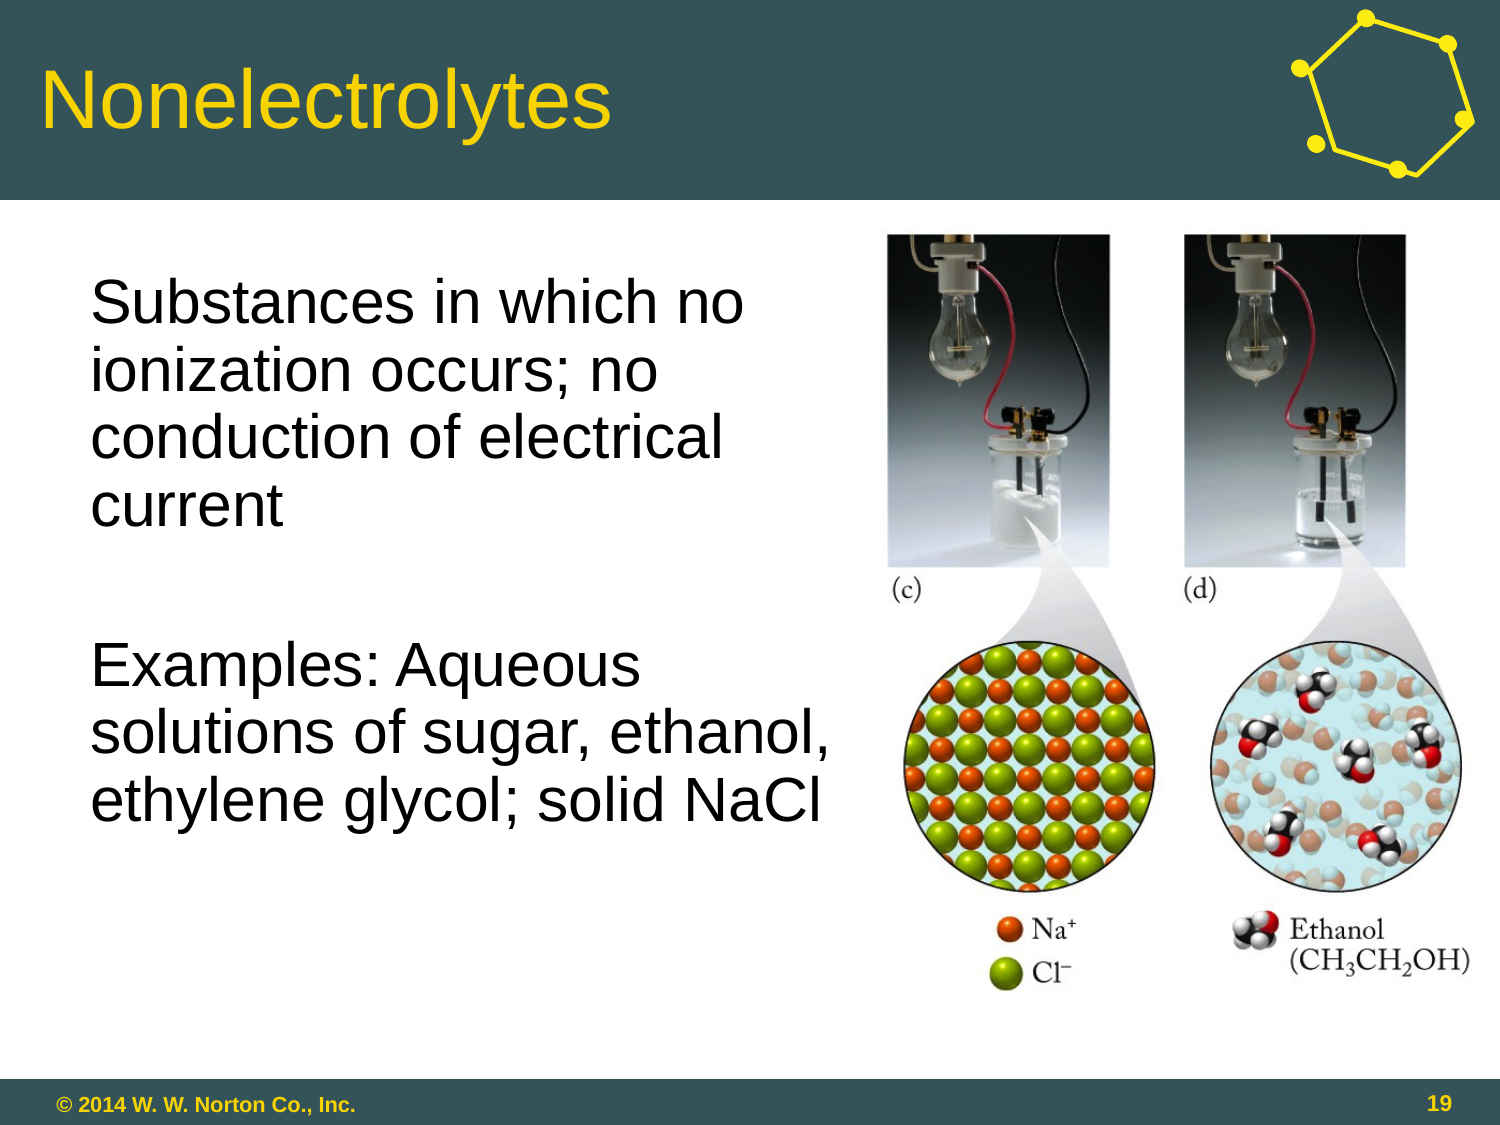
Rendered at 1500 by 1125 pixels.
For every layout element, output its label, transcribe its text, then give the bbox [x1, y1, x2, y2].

slide_number <number> [1408, 1085, 1468, 1120]
picture [879, 227, 1475, 1013]
title Nonelectrolytes [24, 0, 1300, 217]
subtitle Substances in which no ionization occurs; no conduction of electrical current Examples: Aqueous solutions of sugar, ethanol, ethylene glycol; solid NaCl [75, 262, 863, 925]
